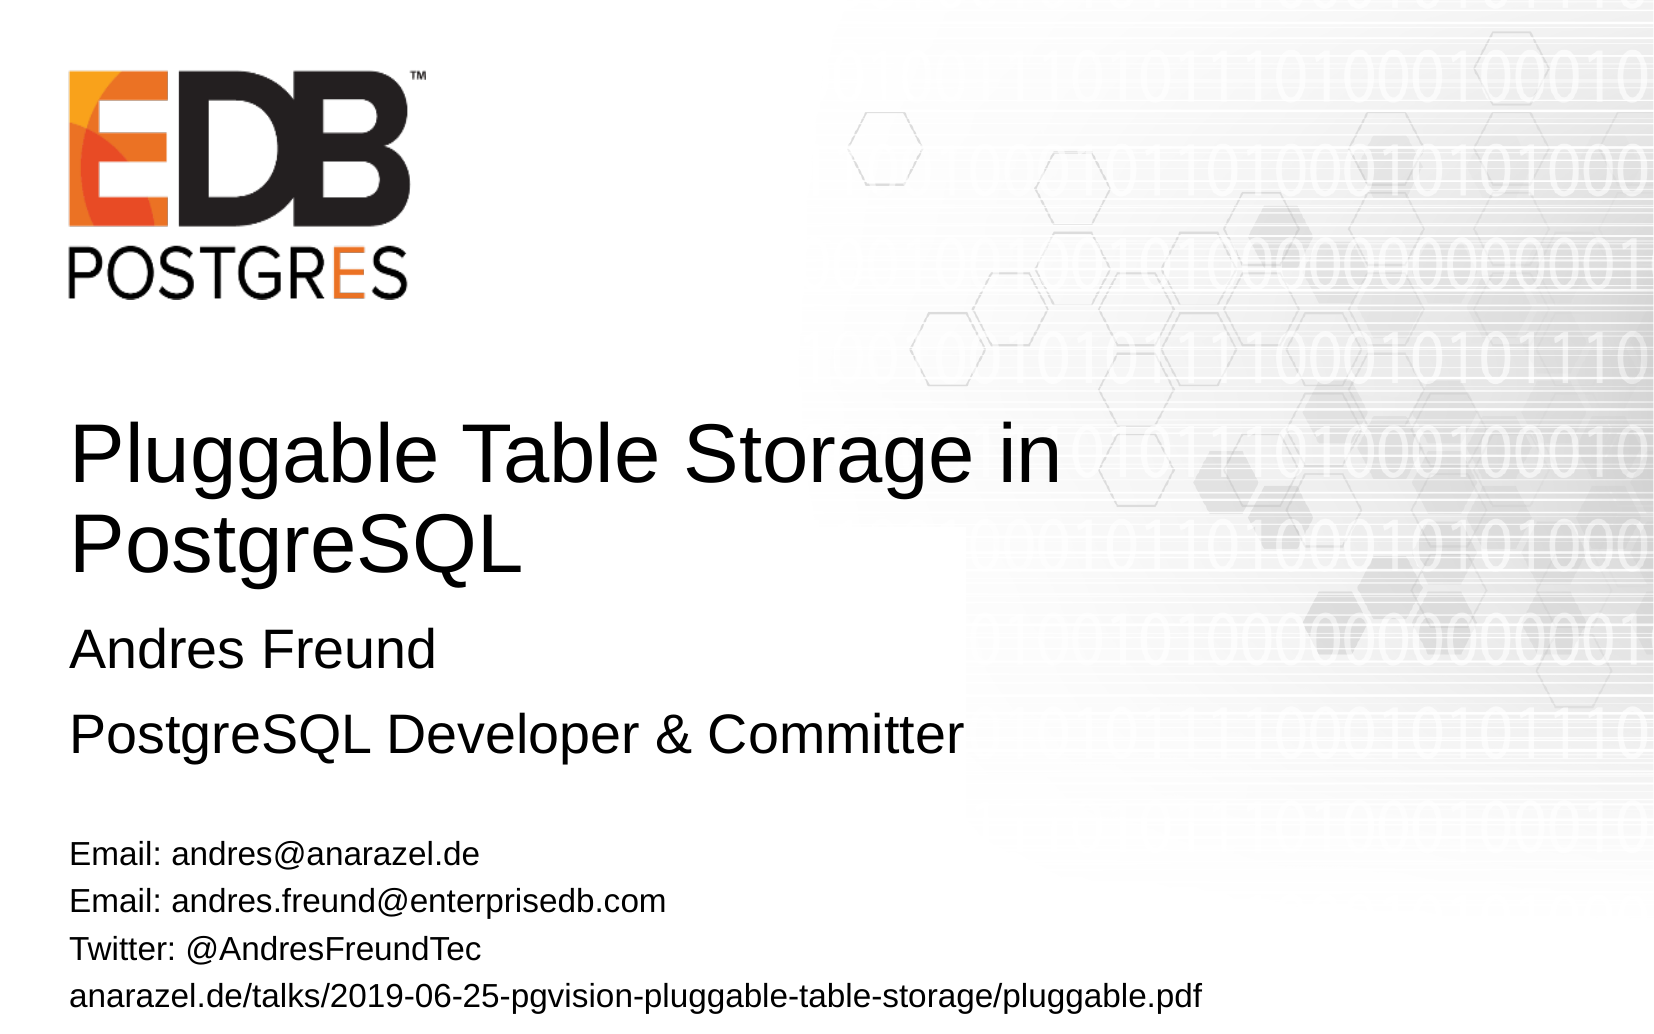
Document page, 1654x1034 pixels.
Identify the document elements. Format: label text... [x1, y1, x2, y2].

list Email: andres@anarazel.de Email: andres.freund@enterprisedb.com Twitter: @AndresFreundTec anarazel.de/talks/2019-06-25-pgvision-pluggable-table-storage/pluggable.pdf [54, 825, 1275, 973]
picture [14, 15, 426, 300]
list Andres Freund PostgreSQL Developer & Committer [54, 613, 1275, 752]
title Pluggable Table Storage in PostgreSQL [55, 403, 1276, 609]
